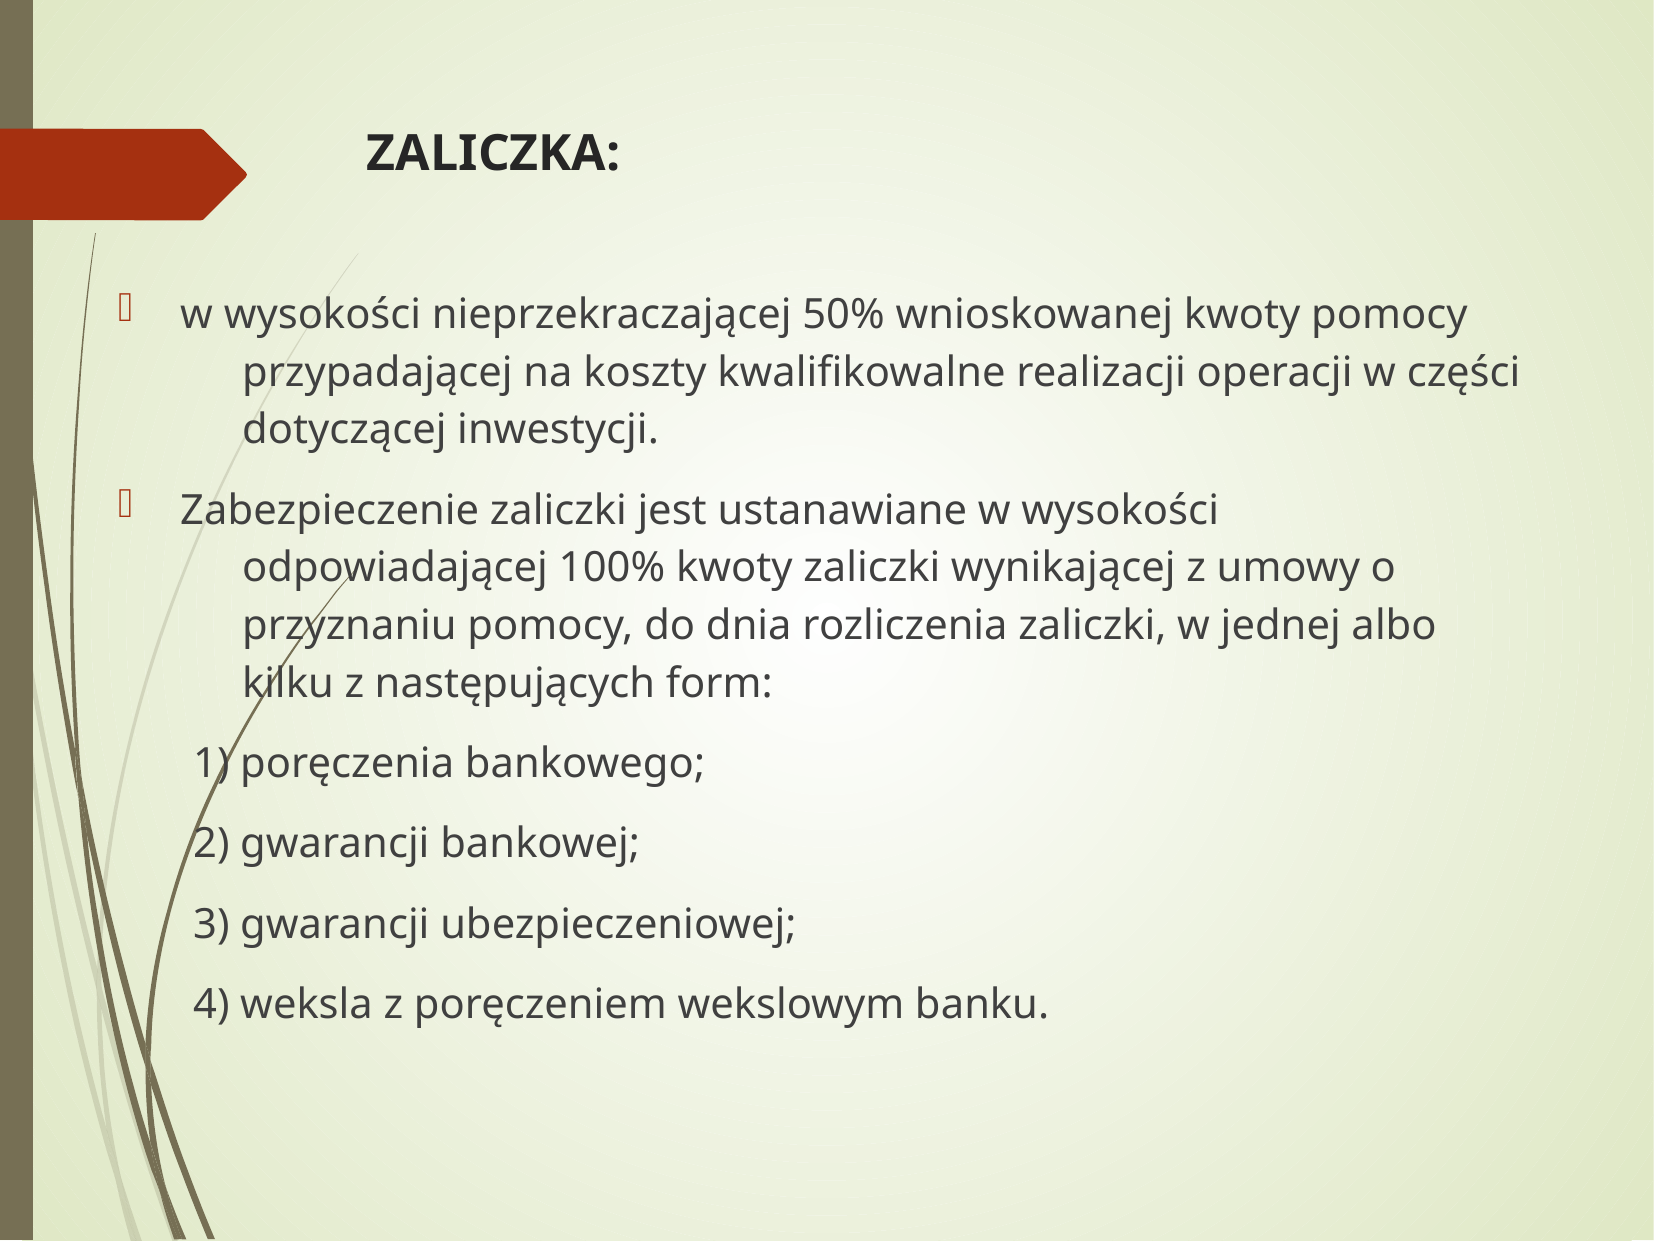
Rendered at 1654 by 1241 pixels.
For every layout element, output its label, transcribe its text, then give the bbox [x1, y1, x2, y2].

list w wysokości nieprzekraczającej 50% wnioskowanej kwoty pomocy przypadającej na koszty kwalifikowalne realizacji operacji w części dotyczącej inwestycji. Zabezpieczenie zaliczki jest ustanawiane w wysokości odpowiadającej 100% kwoty zaliczki wynikającej z umowy o przyznaniu pomocy, do dnia rozliczenia zaliczki, w jednej albo kilku z następujących form: 1) poręczenia bankowego; 2) gwarancji bankowej; 3) gwarancji ubezpieczeniowej; 4) weksla z poręczeniem wekslowym banku. [103, 271, 1544, 1151]
title ZALICZKA: [351, 112, 1544, 271]
